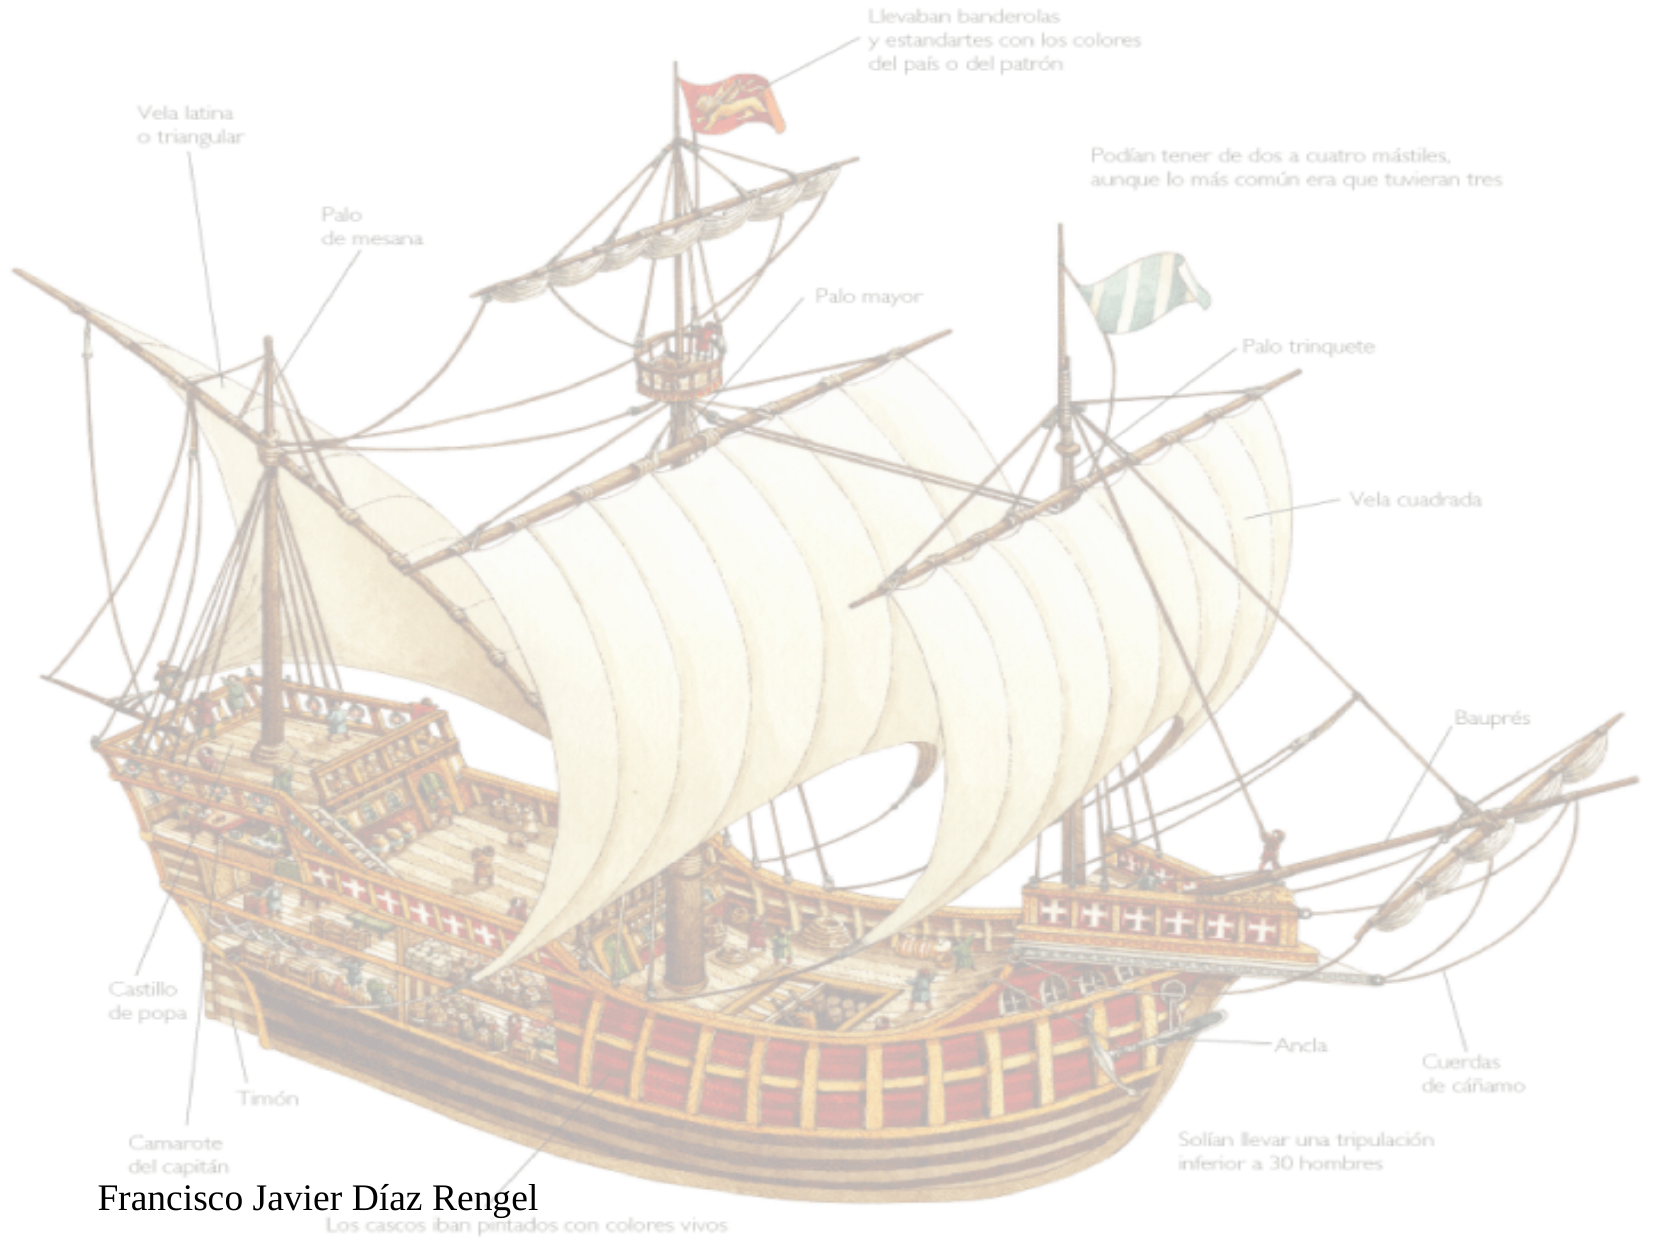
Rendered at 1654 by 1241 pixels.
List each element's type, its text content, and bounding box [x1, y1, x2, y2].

text_box Francisco Javier Díaz Rengel [82, 1169, 555, 1227]
picture [0, 0, 1654, 1241]
